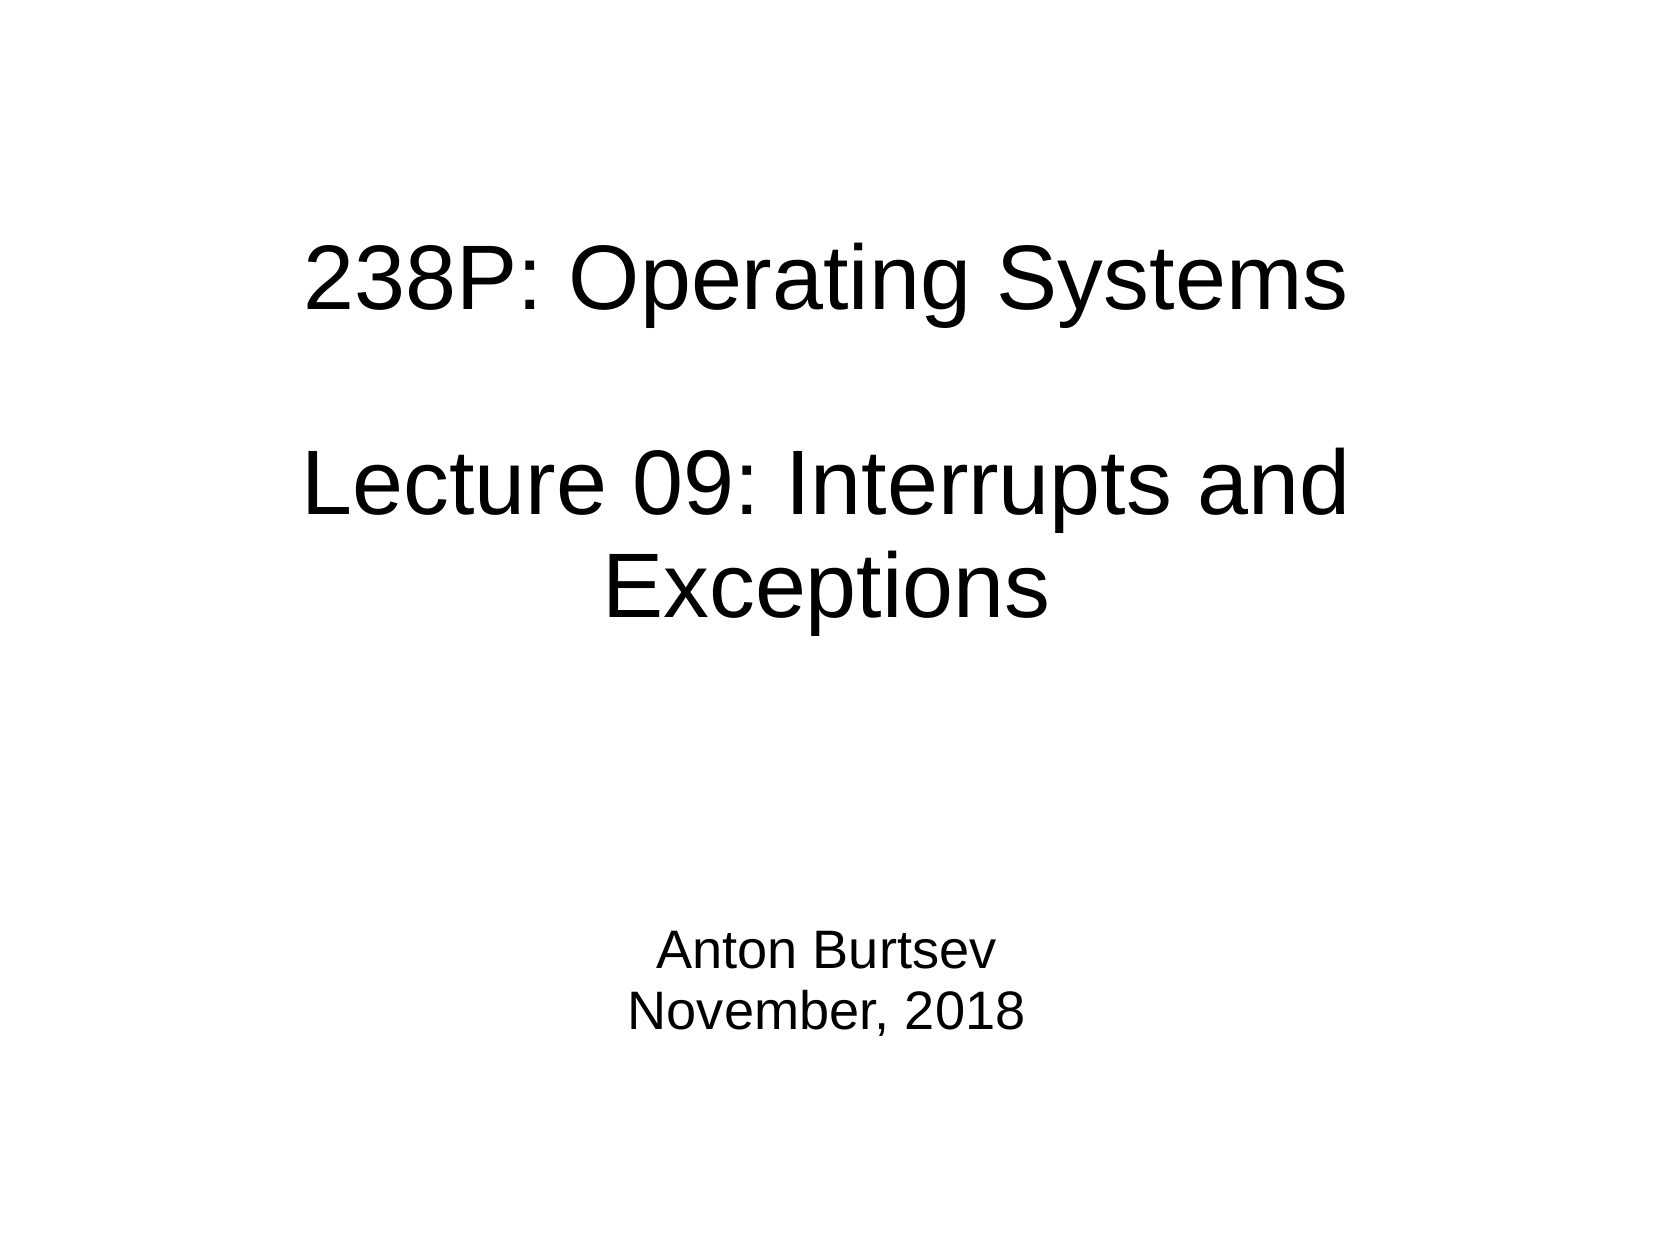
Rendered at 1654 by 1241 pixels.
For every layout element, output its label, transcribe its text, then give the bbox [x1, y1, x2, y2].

title 238P: Operating Systems Lecture 09: Interrupts and Exceptions [82, 113, 1571, 637]
subtitle Anton Burtsev November, 2018 [82, 637, 1571, 1109]
